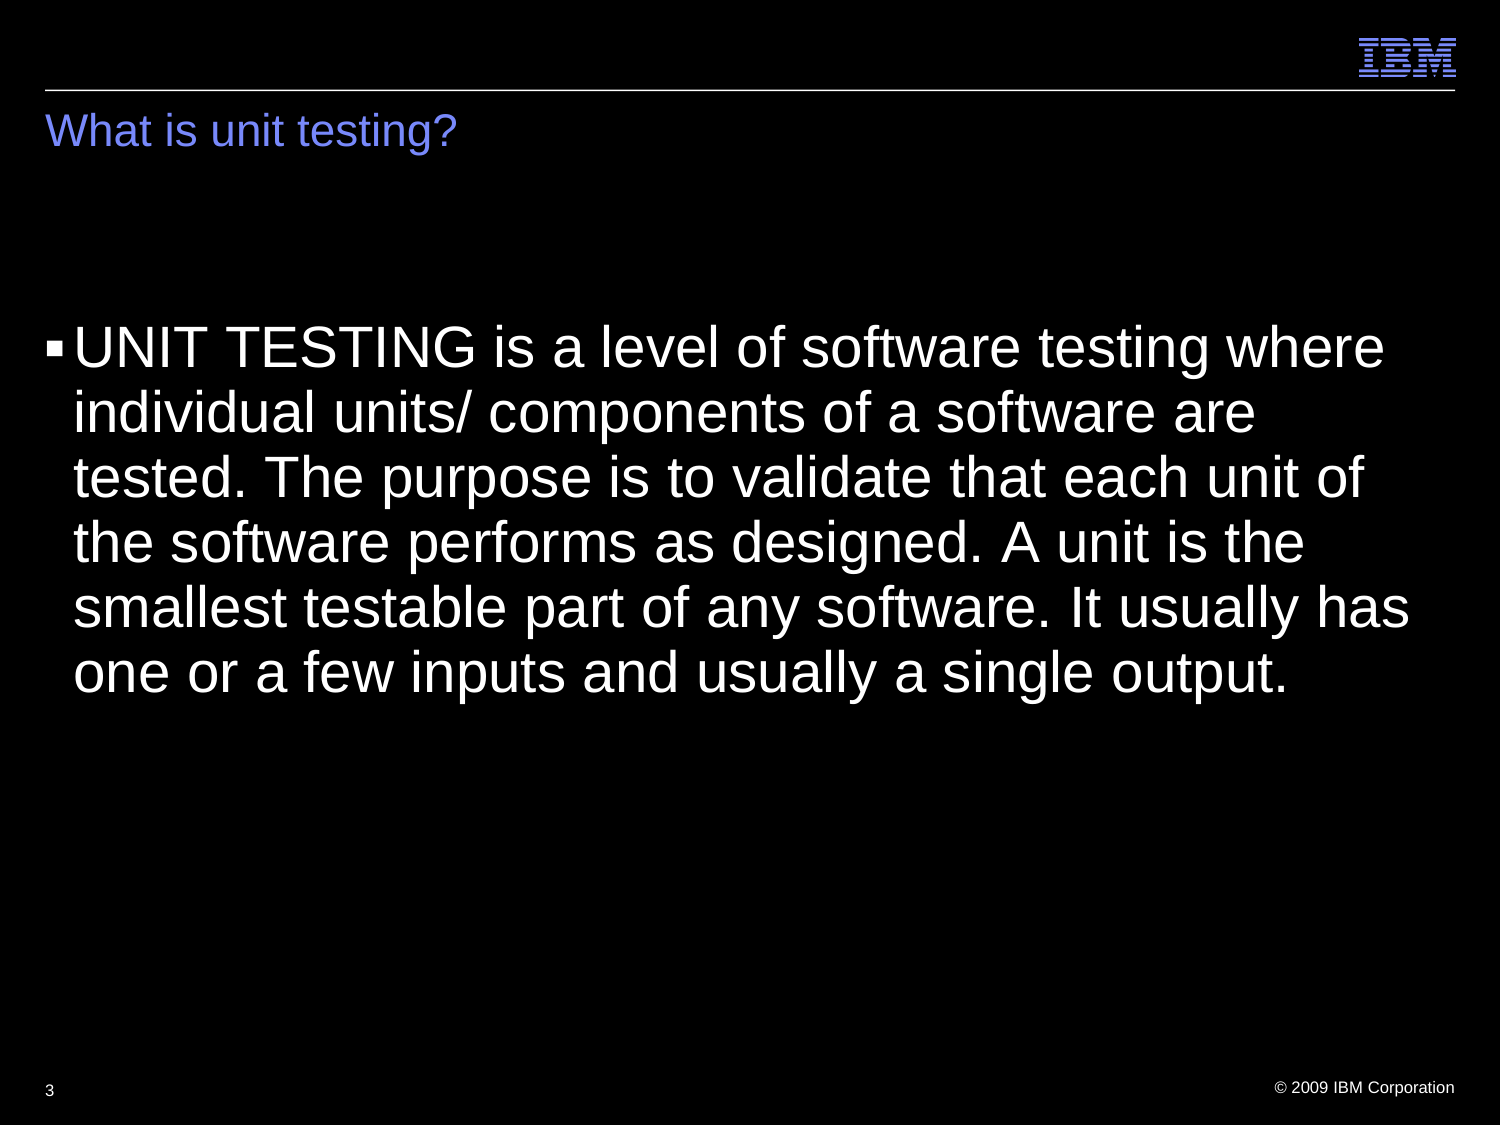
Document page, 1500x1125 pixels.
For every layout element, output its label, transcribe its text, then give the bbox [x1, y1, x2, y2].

picture [1359, 37, 1456, 77]
title What is unit testing? [30, 97, 1456, 203]
list UNIT TESTING is a level of software testing where individual units/ components of a software are tested. The purpose is to validate that each unit of the software performs as designed. A unit is the smallest testable part of any software. It usually has one or a few inputs and usually a single output. [30, 307, 1456, 1043]
